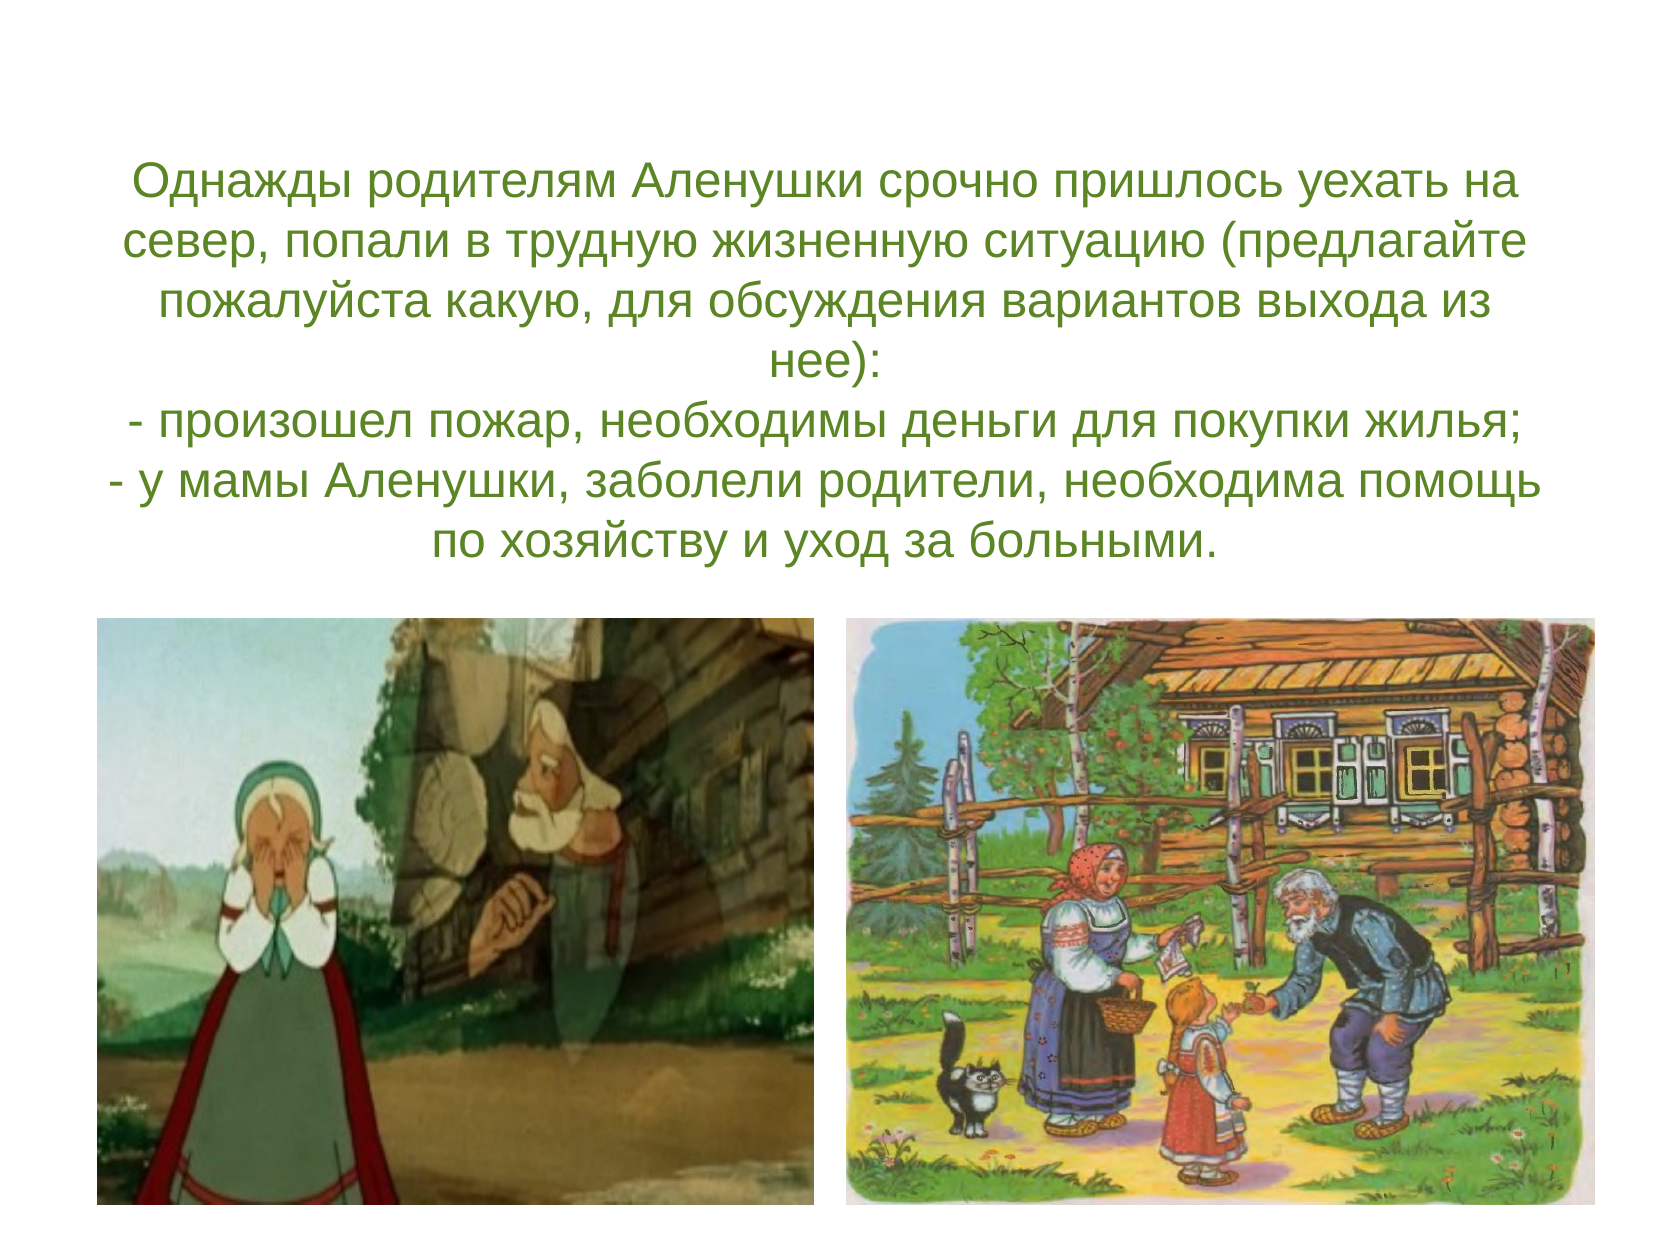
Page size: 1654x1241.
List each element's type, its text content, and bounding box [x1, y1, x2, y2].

picture [846, 618, 1595, 1205]
title Однажды родителям Аленушки срочно пришлось уехать на север, попали в трудную жизненную ситуацию (предлагайте пожалуйста какую, для обсуждения вариантов выхода из нее): - произошел пожар, необходимы деньги для покупки жилья; - у мамы Аленушки, заболели родители, необходима помощь по хозяйству и уход за больными. [85, 0, 1565, 680]
picture [97, 618, 814, 1205]
